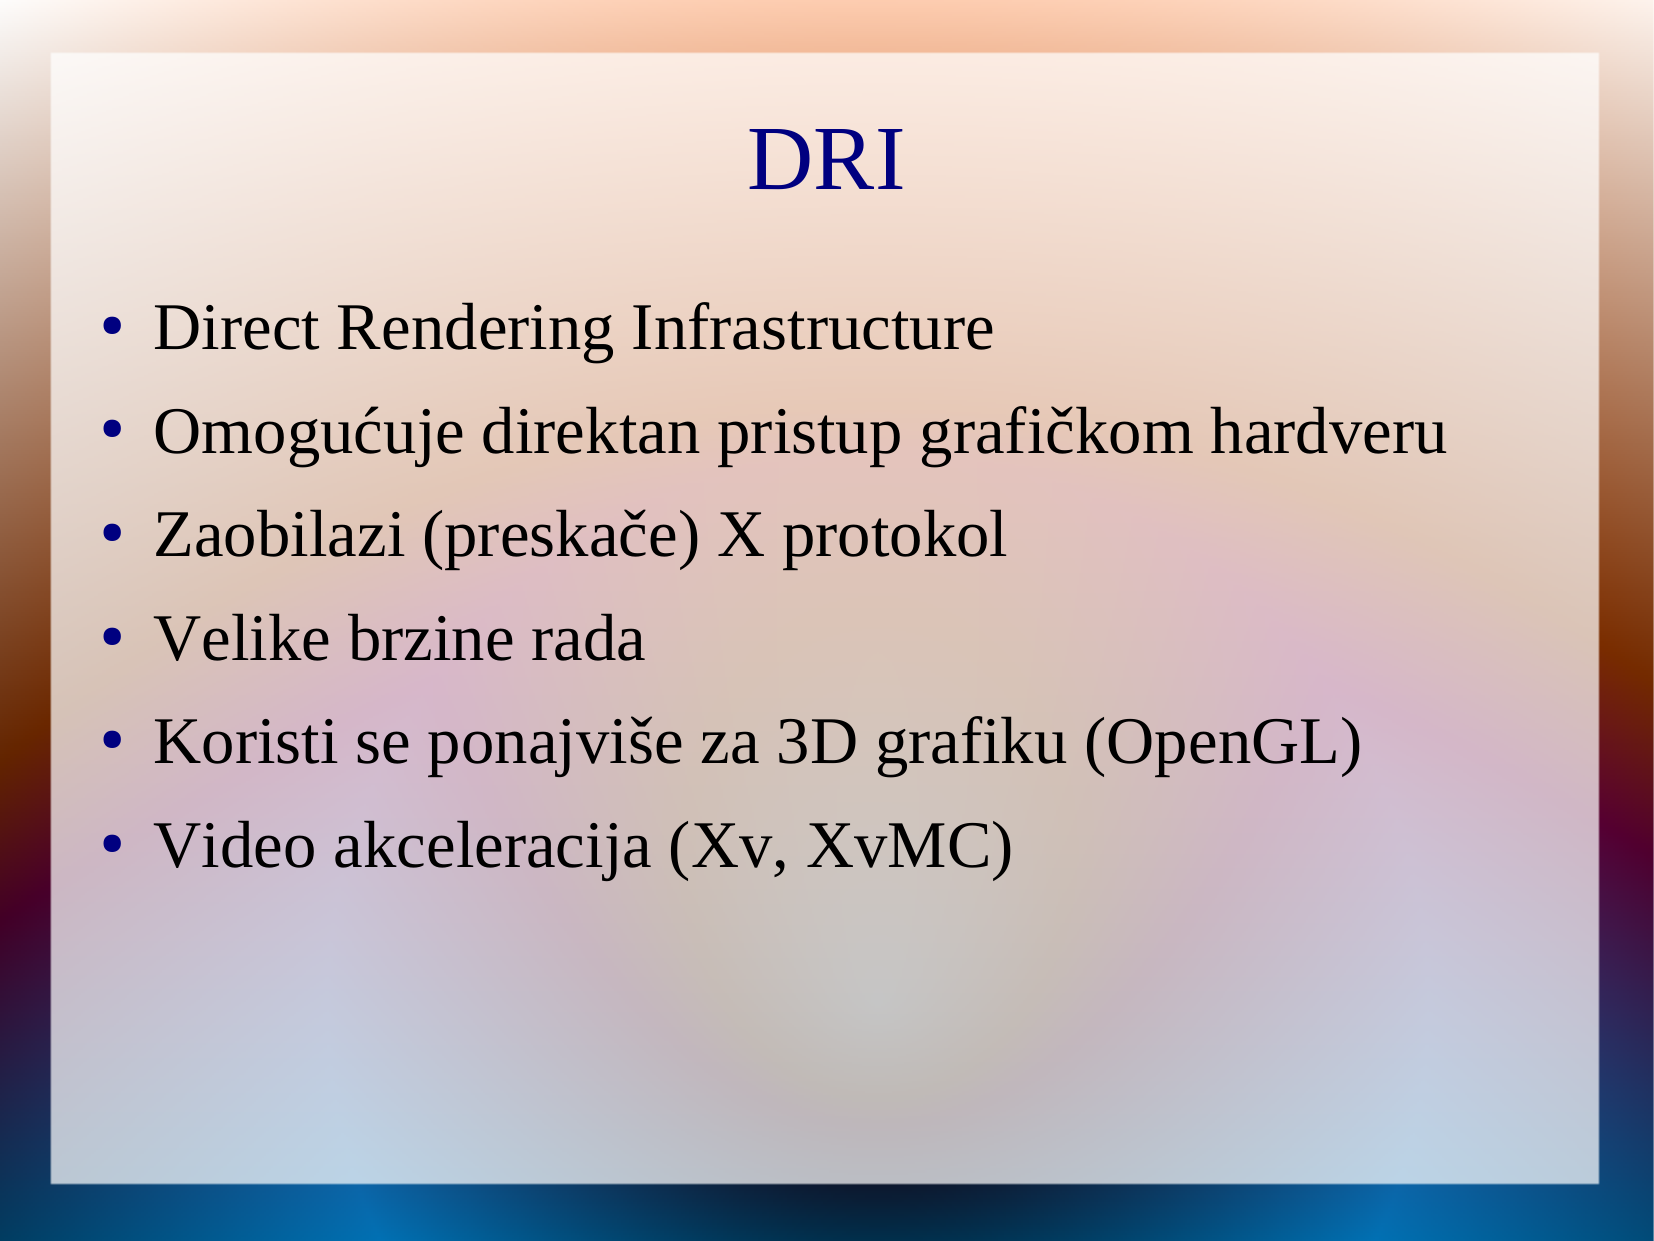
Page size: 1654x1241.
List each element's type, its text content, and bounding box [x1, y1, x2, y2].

picture [0, 0, 1654, 1241]
list Direct Rendering Infrastructure Omogućuje direktan pristup grafičkom hardveru Zaobilazi (preskače) X protokol Velike brzine rada Koristi se ponajviše za 3D grafiku (OpenGL) Video akceleracija (Xv, XvMC) [82, 290, 1571, 1094]
title DRI [82, 62, 1571, 256]
